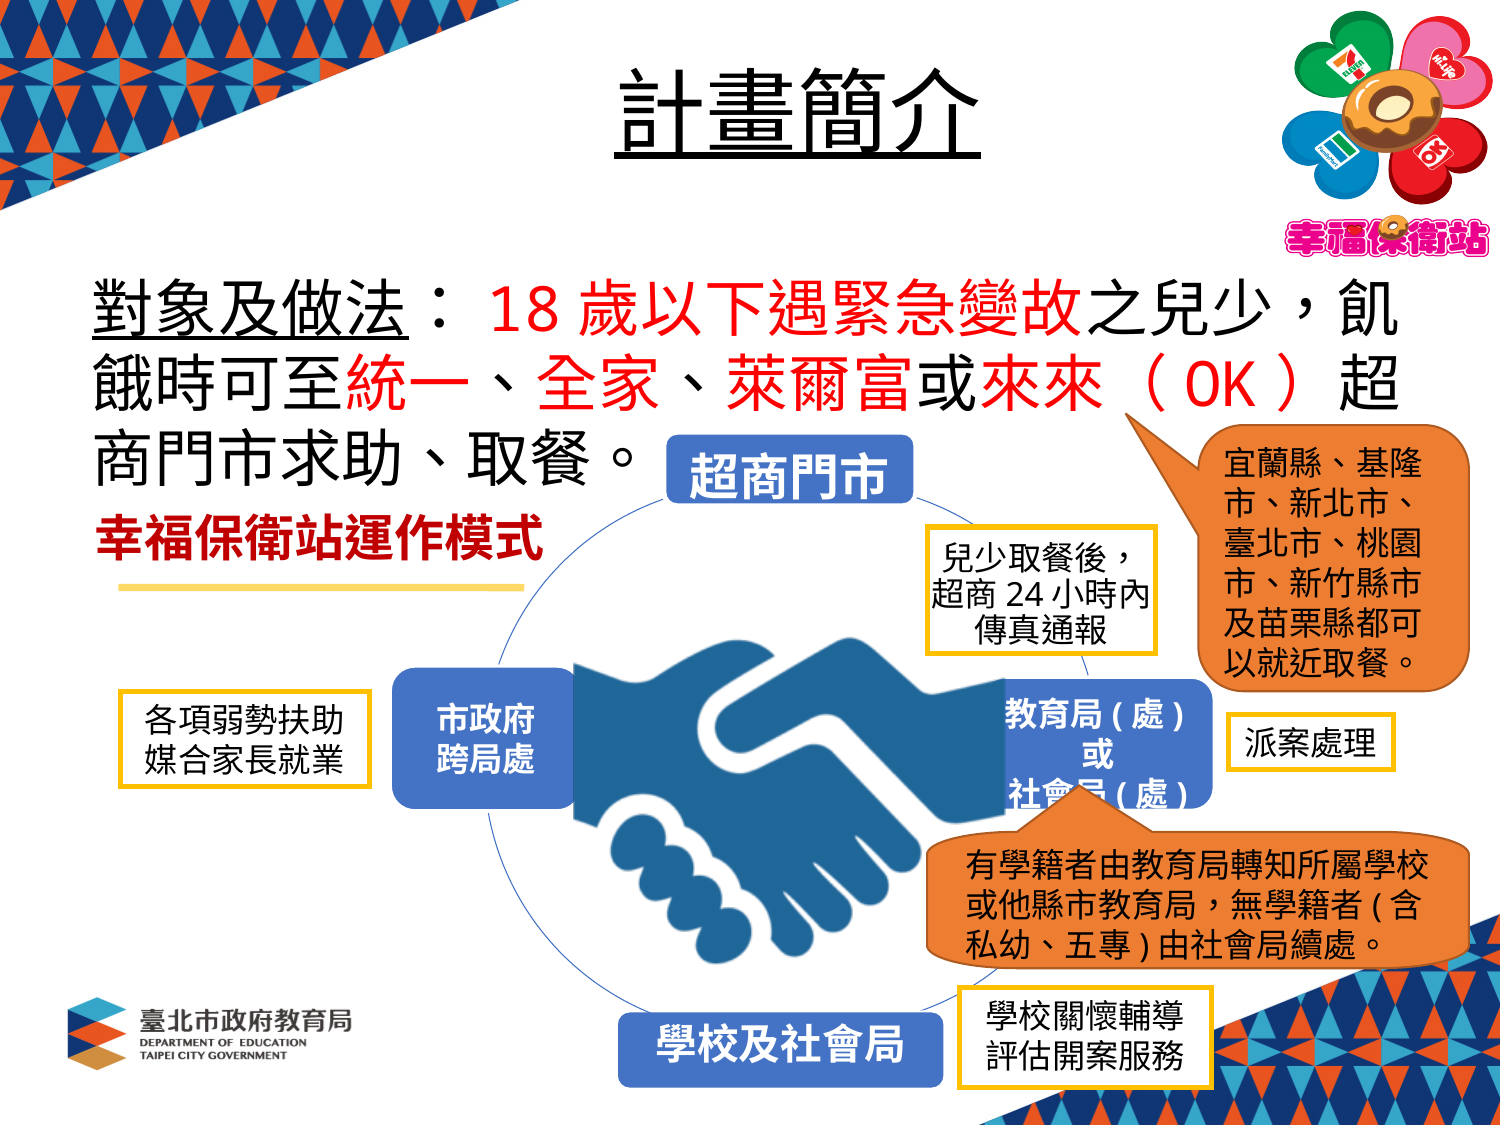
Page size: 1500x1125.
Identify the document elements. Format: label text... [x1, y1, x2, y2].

text_box 市政府 跨局處 [390, 666, 572, 811]
text_box [1121, 1042, 1459, 1103]
text_box 有學籍者由教育局轉知所屬學校或他縣市教育局，無學籍者(含私幼、五專)由社會局續處。 [927, 785, 1469, 969]
text_box 幸福保衛站運作模式 [553, 527, 609, 575]
text_box 幸福保衛站運作模式 [79, 498, 609, 575]
text_box 教育局(處)或 社會局(處) [1006, 677, 1214, 810]
picture [572, 574, 1006, 1027]
text_box 學校關懷輔導 評估開案服務 [959, 987, 1212, 1088]
text_box 學校及社會局 [709, 1027, 723, 1042]
text_box 派案處理 [1228, 714, 1394, 768]
text_box 超商門市 [665, 433, 915, 505]
text_box 各項弱勢扶助 媒合家長就業 [120, 691, 370, 784]
text_box 學校及社會局 [616, 1027, 945, 1089]
text_box 對象及做法：18歲以下遇緊急變故之兒少，飢餓時可至統一、全家、萊爾富或來來（OK）超商門市求助、取餐。 [76, 261, 1416, 504]
text_box 兒少取餐後， 超商24小時內傳真通報 [927, 527, 1156, 654]
title 計畫簡介 [599, 7, 1108, 226]
text_box [118, 583, 525, 592]
text_box 宜蘭縣、基隆市、新北市、臺北市、桃園 市、新竹縣市及苗栗縣都可以就近取餐。 [1125, 413, 1469, 692]
text_box 學校及社會局 [719, 1034, 732, 1049]
